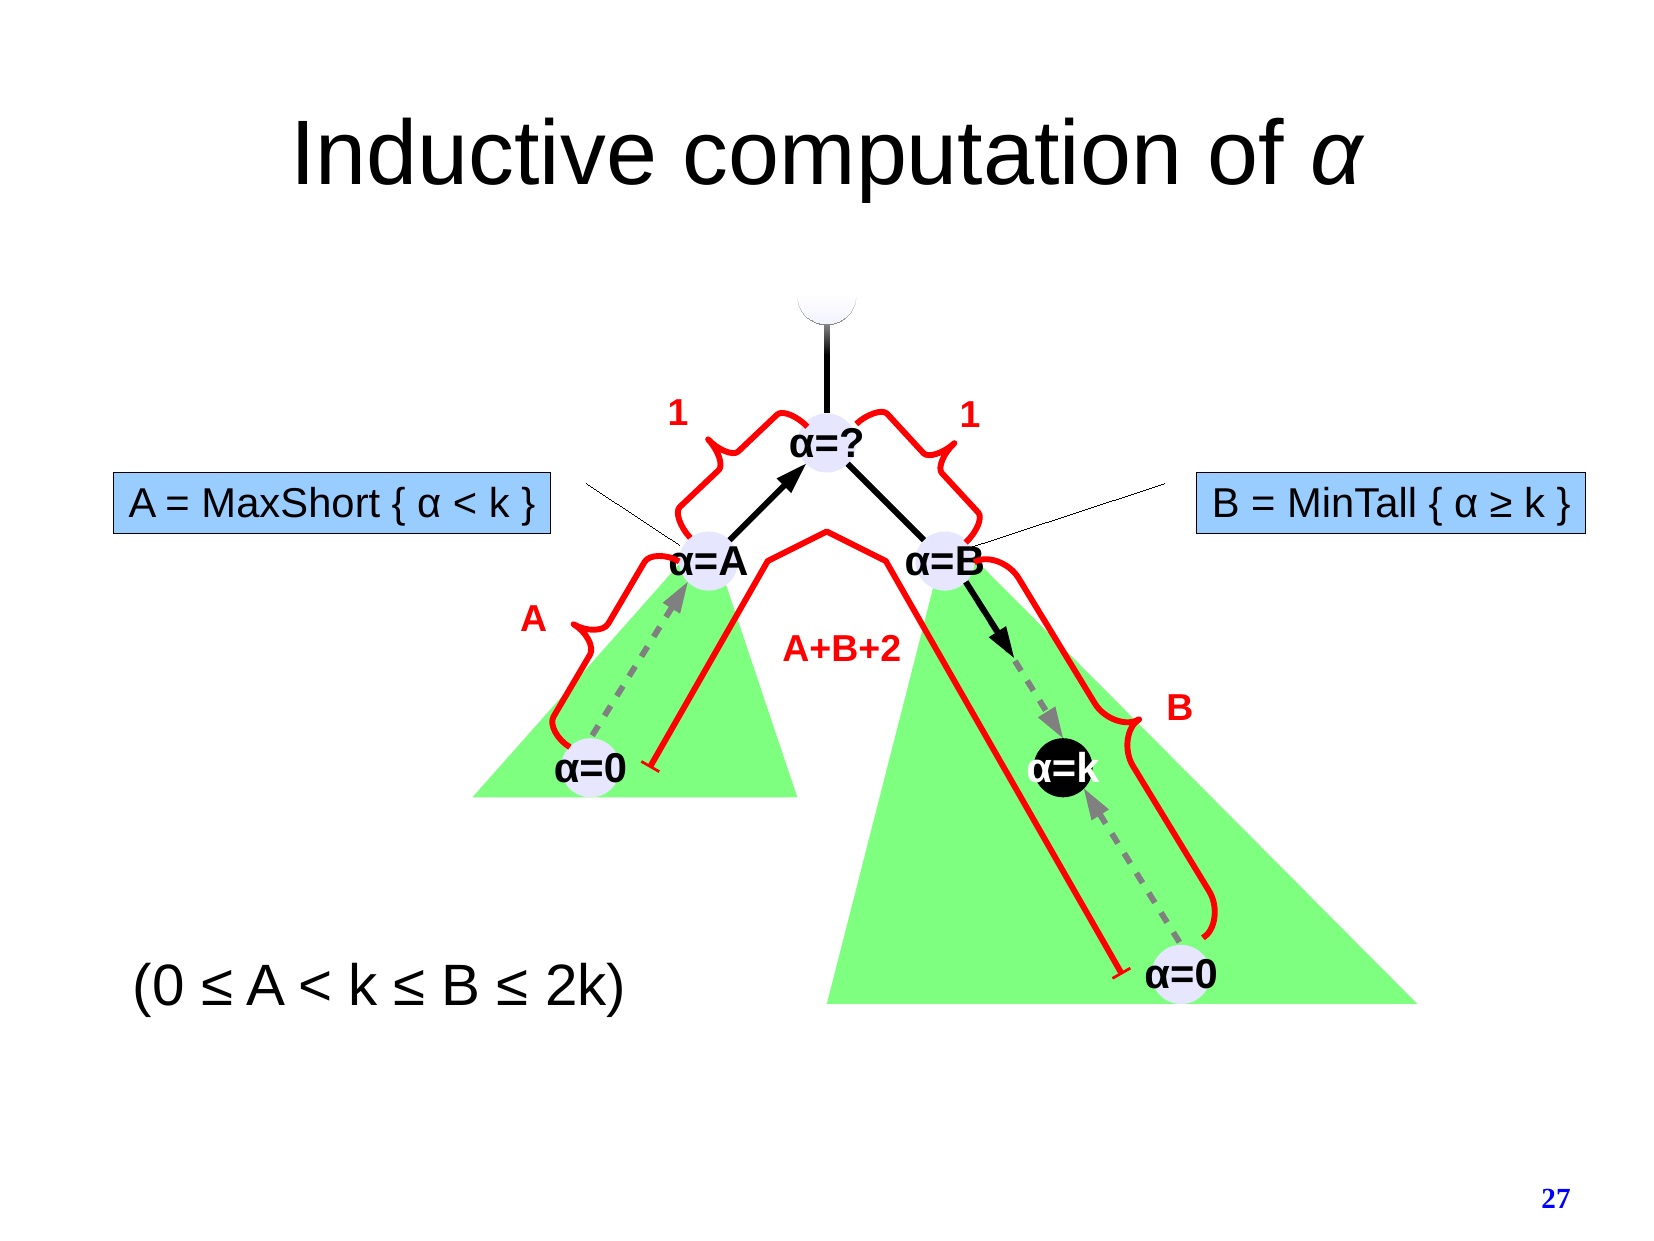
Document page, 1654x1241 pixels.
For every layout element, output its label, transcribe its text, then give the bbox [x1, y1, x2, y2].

text_box α=A [729, 552, 737, 563]
text_box α=B [963, 551, 974, 558]
text_box [472, 697, 586, 798]
text_box α=0 [1201, 963, 1210, 984]
text_box α=0 [1152, 970, 1160, 984]
title Inductive computation of α [82, 49, 1571, 257]
text_box 1 [653, 383, 704, 441]
text_box A [505, 590, 562, 648]
text_box α=k [1034, 764, 1042, 778]
text_box α=0 [562, 738, 617, 798]
text_box α=A [679, 557, 684, 571]
text_box [826, 566, 1418, 1004]
text_box B [1151, 679, 1209, 736]
text_box α=0 [1152, 944, 1208, 1004]
text_box A+B+2 [767, 620, 916, 677]
text_box α=B [916, 531, 971, 591]
text_box A = MaxShort { α < k } [114, 472, 550, 534]
text_box [767, 236, 886, 355]
text_box [556, 572, 798, 798]
text_box α=0 [610, 757, 619, 778]
text_box [1067, 651, 1133, 719]
text_box α=0 [561, 764, 569, 778]
text_box α=A [680, 531, 738, 591]
text_box B = MinTall { α ≥ k } [1197, 472, 1586, 534]
text_box α=? [797, 439, 804, 453]
text_box α=? [798, 413, 857, 473]
text_box 1 [944, 386, 996, 443]
text_box (0 ≤ A < k ≤ B ≤ 2k) [118, 944, 642, 1025]
text_box α=B [915, 557, 920, 571]
text_box α=k [1034, 738, 1092, 798]
text_box α=B [963, 562, 975, 571]
